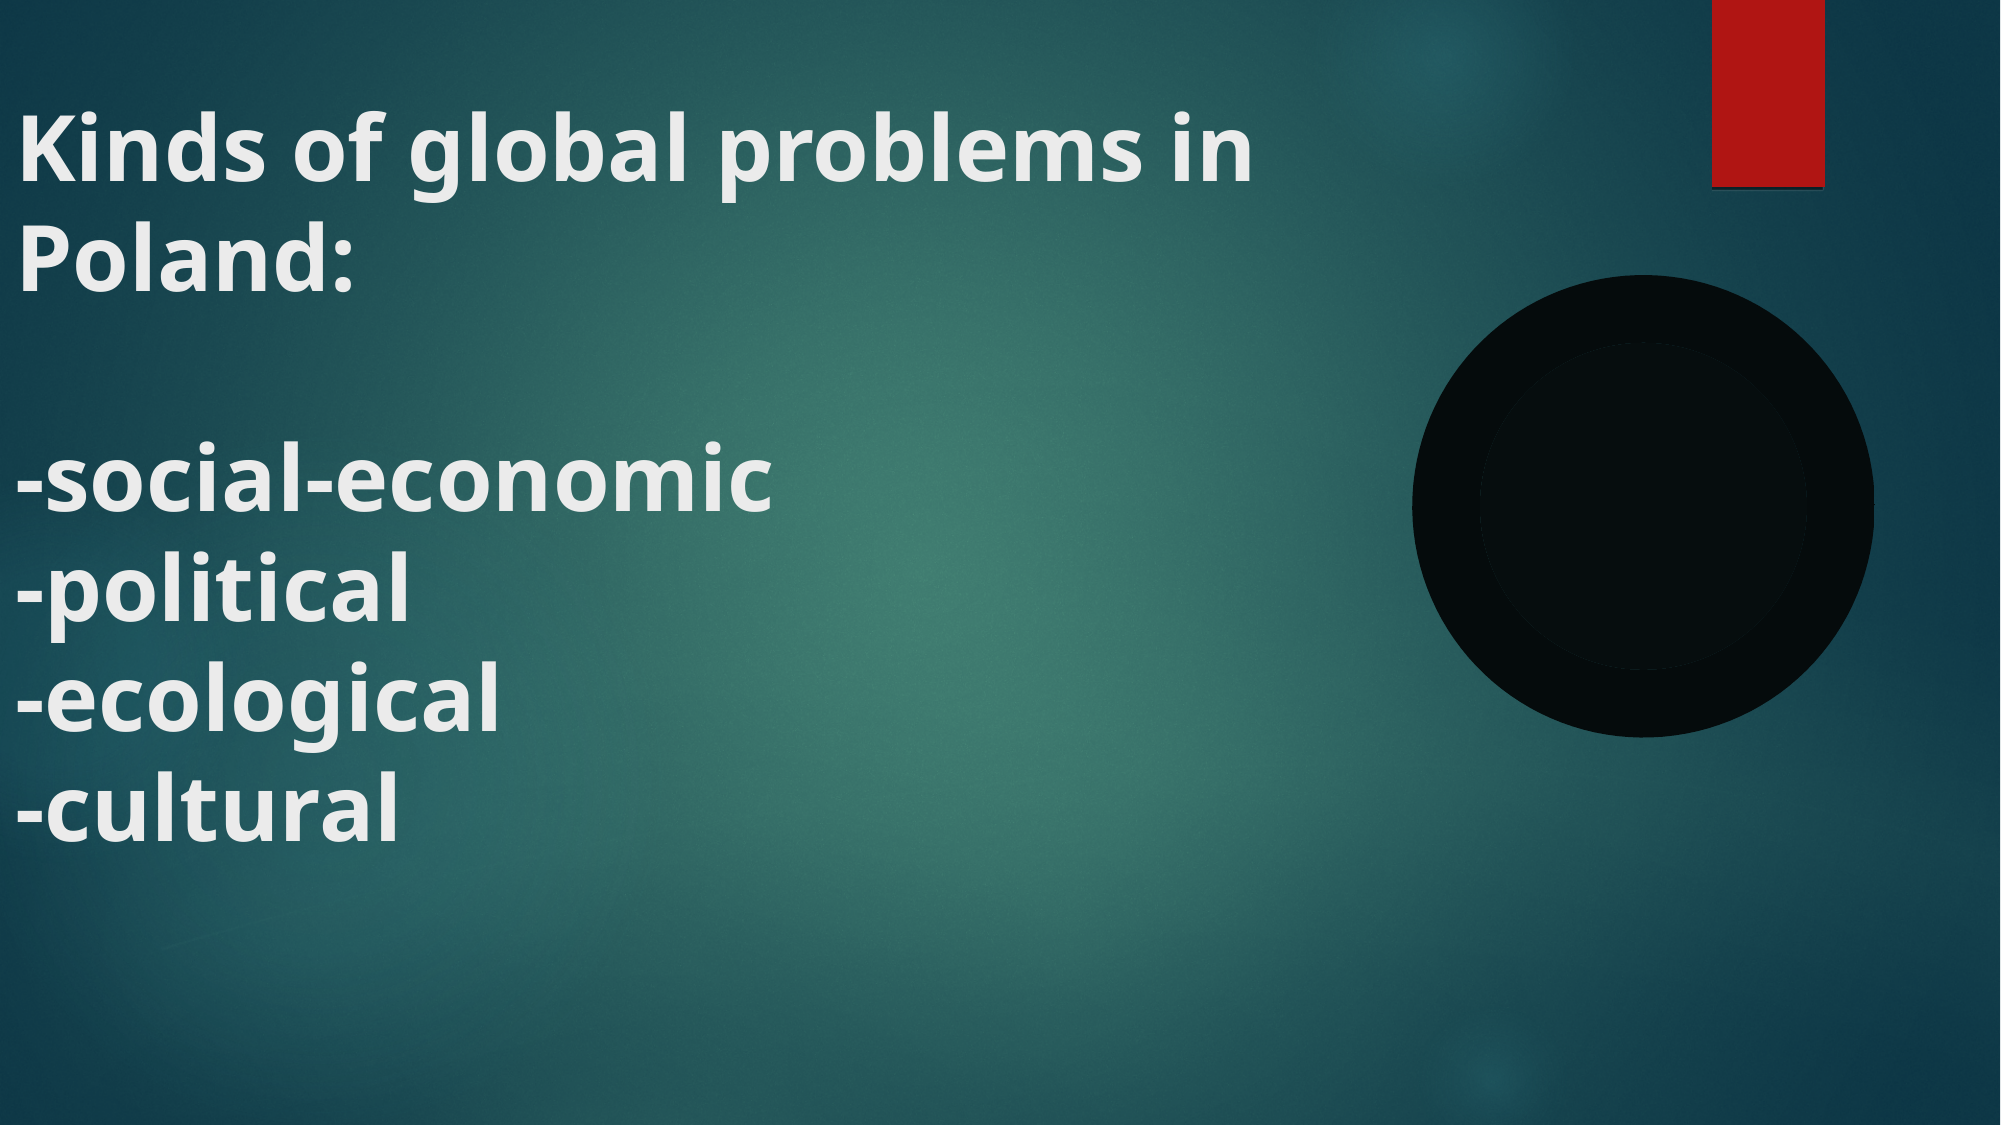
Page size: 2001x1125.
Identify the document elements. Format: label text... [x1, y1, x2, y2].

title Kinds of global problems in Poland: -social-economic -political -ecological -cultural [0, 82, 1626, 1051]
